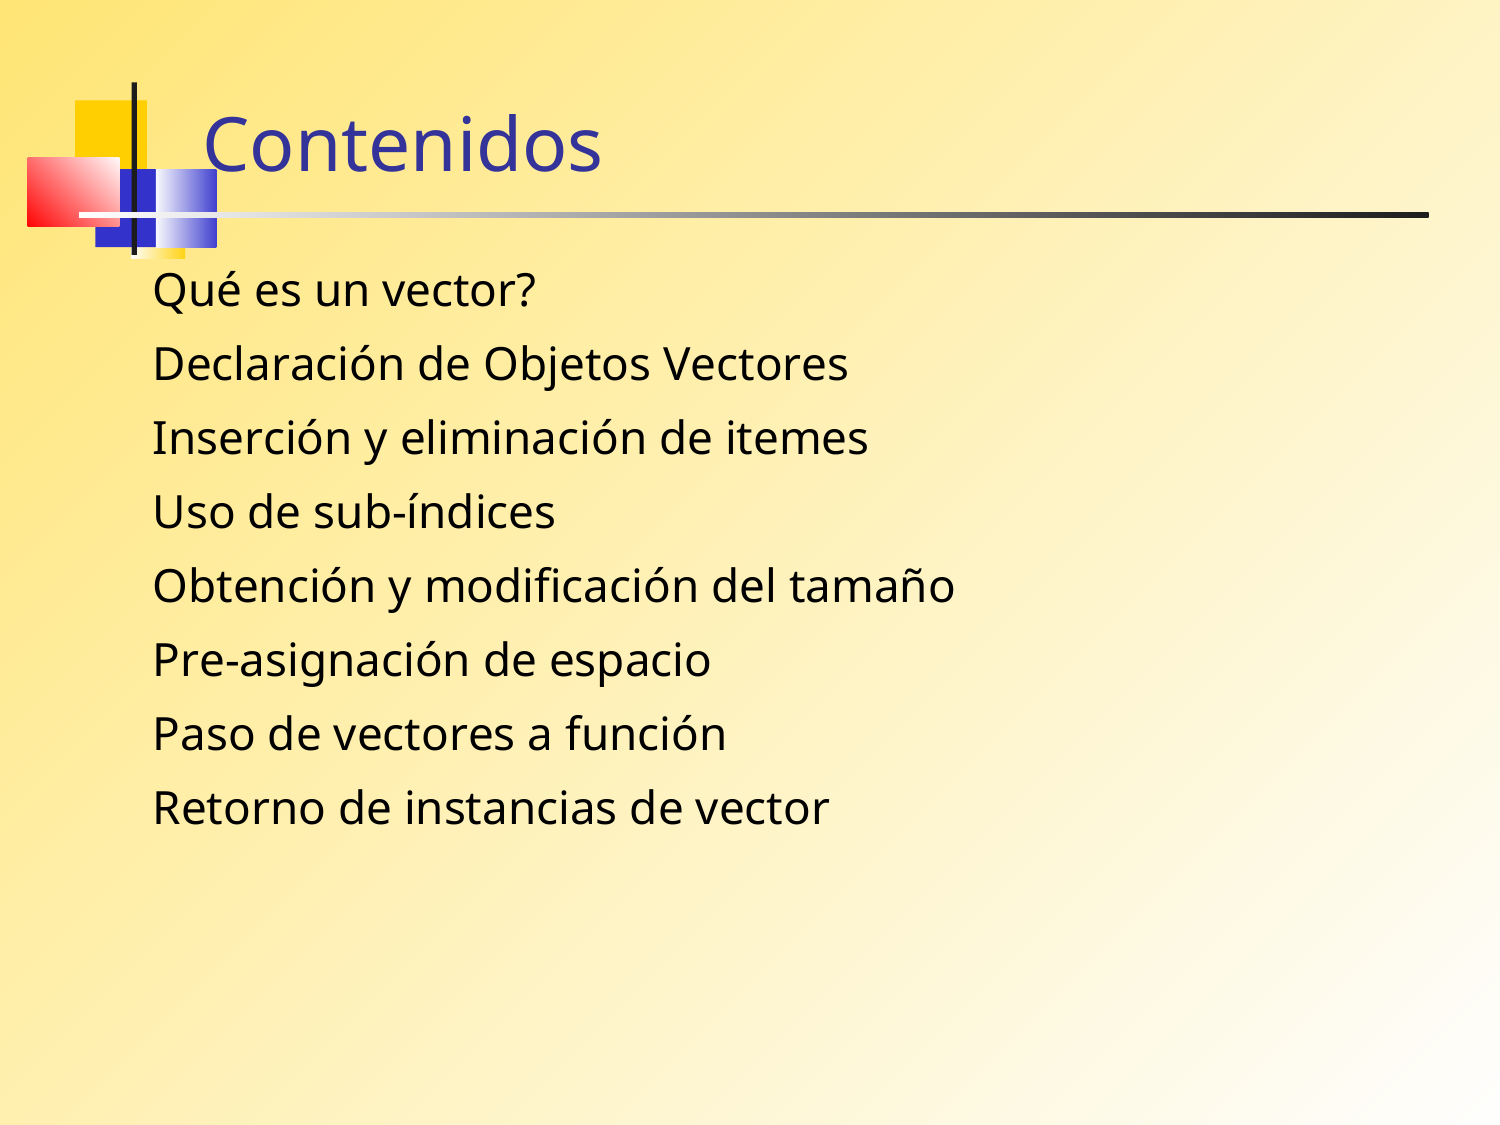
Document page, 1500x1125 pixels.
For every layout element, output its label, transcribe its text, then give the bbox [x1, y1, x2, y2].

title Contenidos [187, 37, 1466, 201]
list Qué es un vector? Declaración de Objetos Vectores Inserción y eliminación de itemes Uso de sub-índices Obtención y modificación del tamaño Pre-asignación de espacio Paso de vectores a función Retorno de instancias de vector [137, 249, 1463, 1013]
